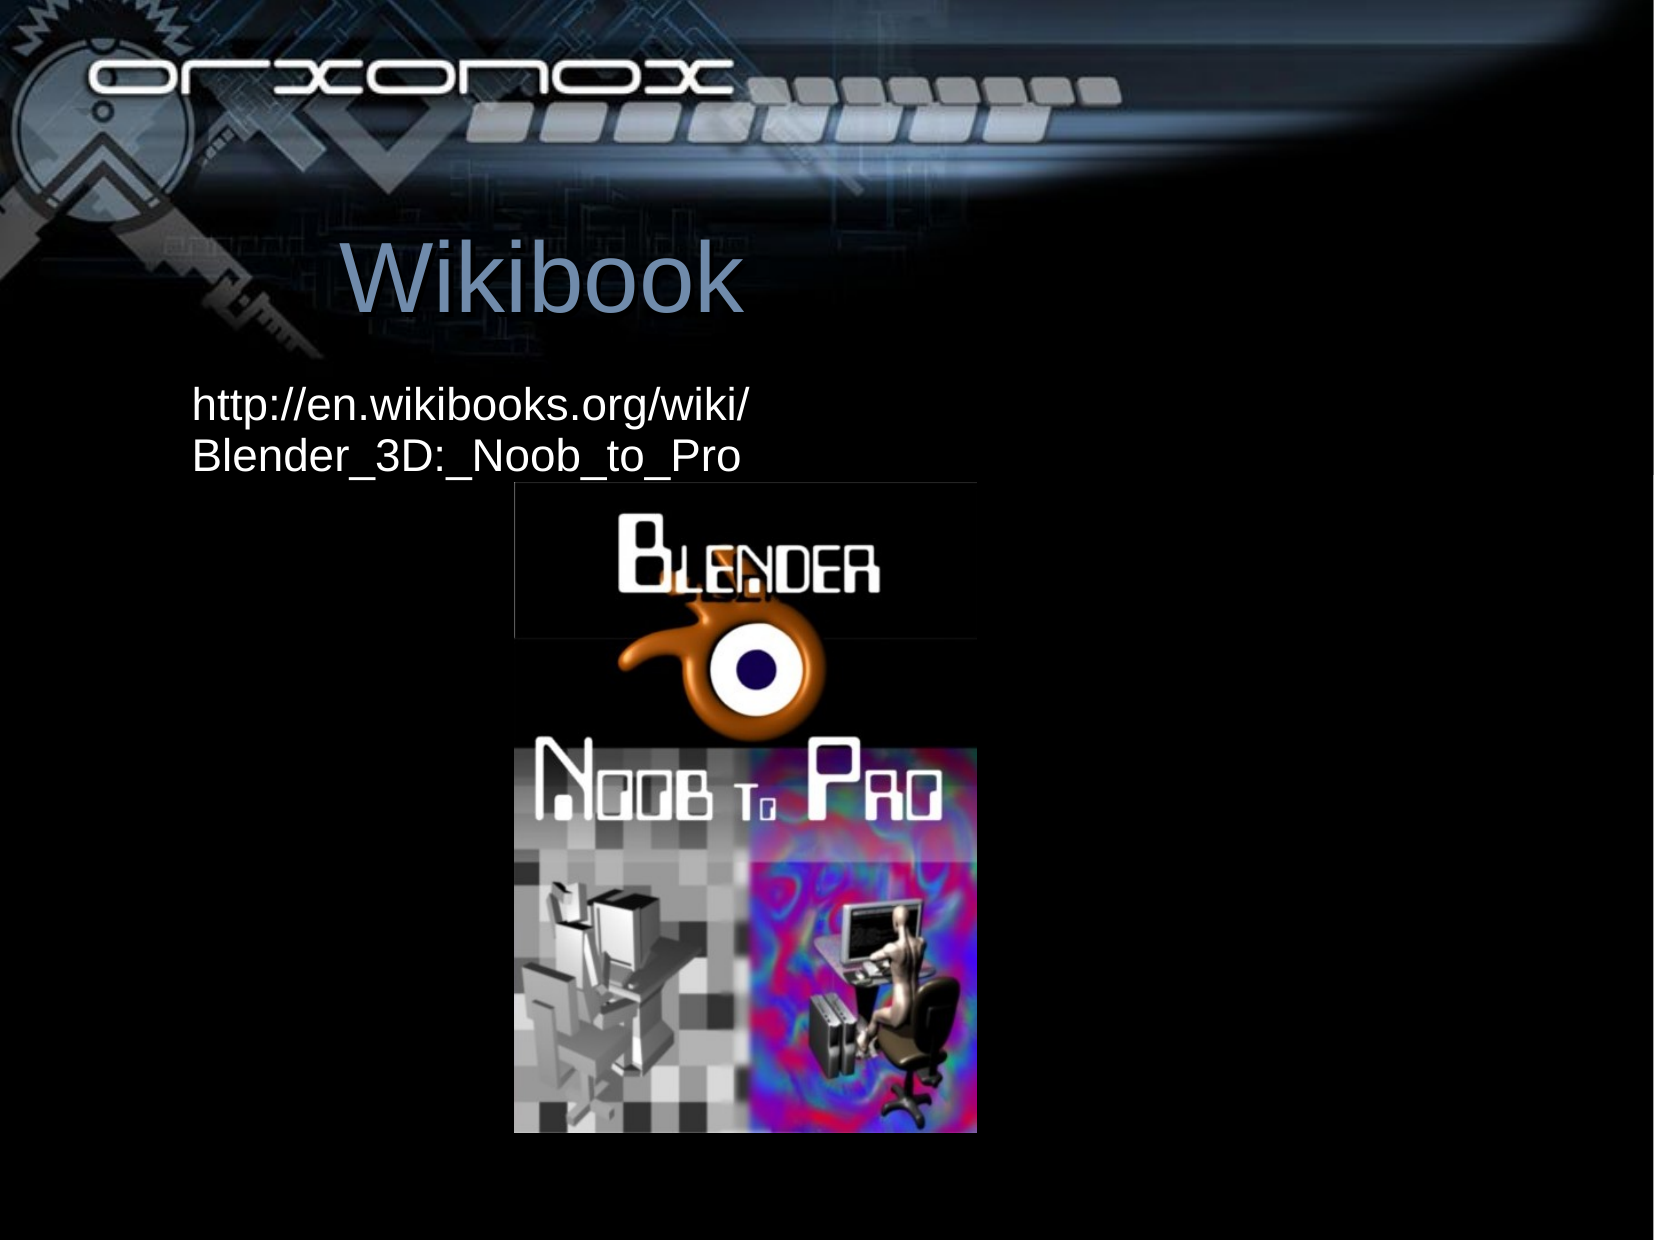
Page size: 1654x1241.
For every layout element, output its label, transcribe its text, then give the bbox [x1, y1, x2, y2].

picture [514, 996, 977, 1133]
text_box http://en.wikibooks.org/wiki/Blender_3D:_Noob_to_Pro [176, 370, 1315, 996]
picture [0, 0, 1654, 475]
text_box Wikibook [324, 205, 1300, 261]
